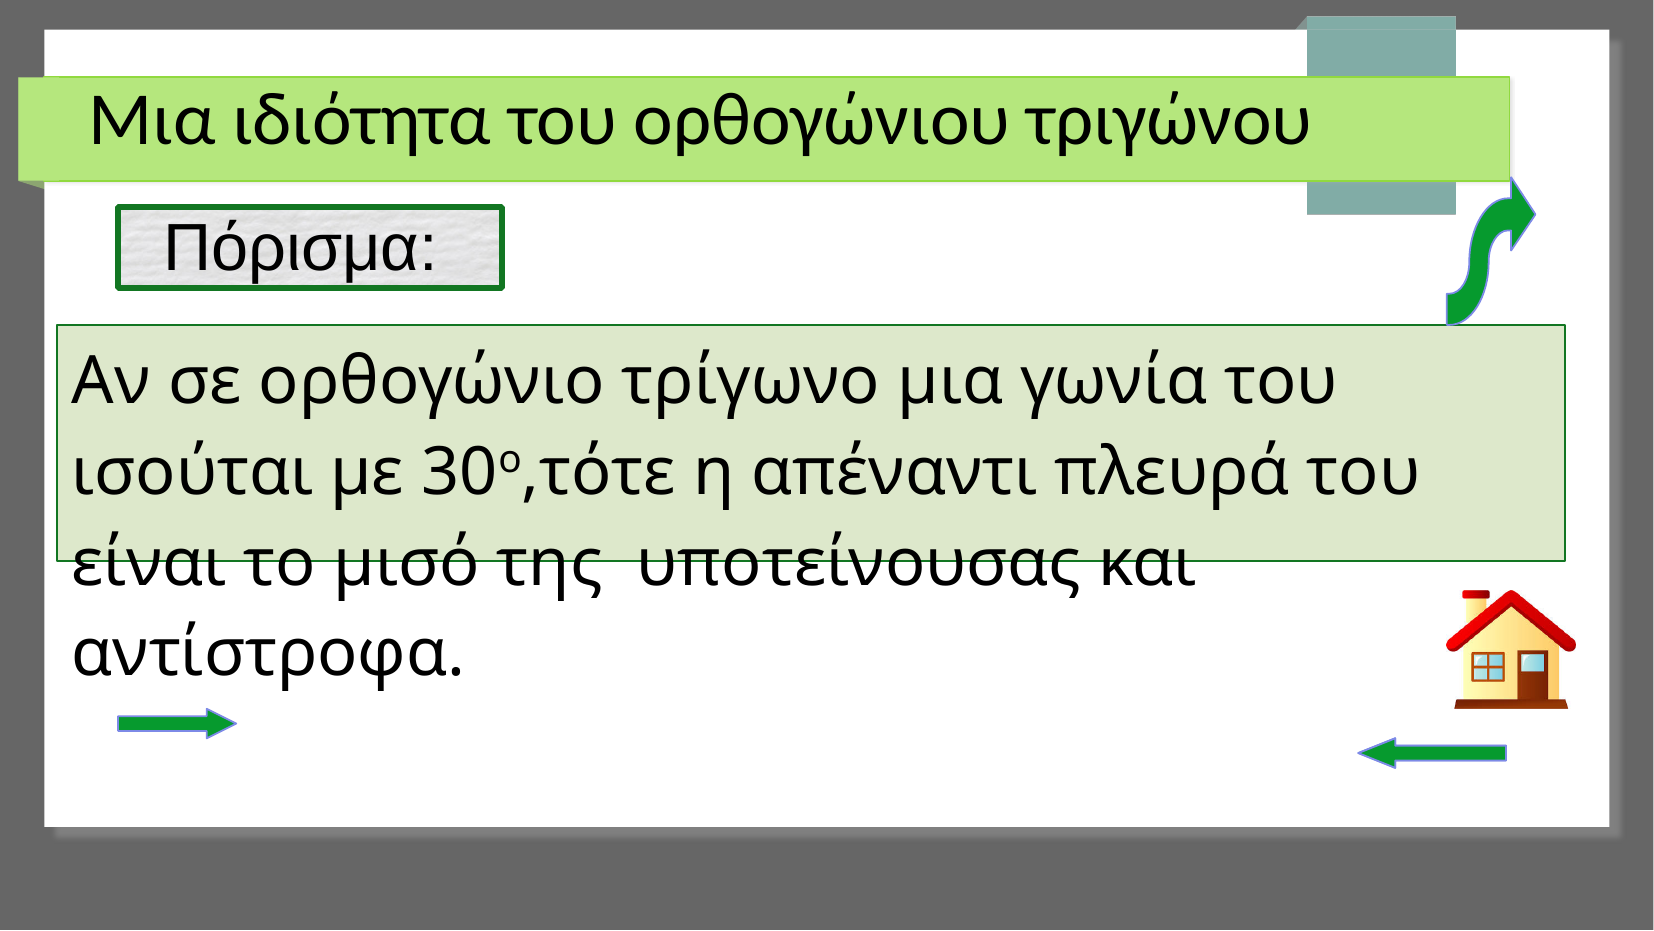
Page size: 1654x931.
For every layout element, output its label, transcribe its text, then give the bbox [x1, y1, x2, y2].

picture [1446, 590, 1576, 709]
text_box [1446, 177, 1536, 325]
text_box Πόρισμα: [118, 206, 502, 288]
text_box Αν σε ορθογώνιο τρίγωνο μια γωνία του ισούται με 30ο,τότε η απέναντι πλευρά του είναι το μισό της υποτείνουσας και αντίστροφα. [56, 324, 1565, 562]
title Μια ιδιότητα του ορθογώνιου τριγώνου [88, 73, 1506, 178]
text_box [1358, 738, 1507, 768]
text_box [118, 708, 237, 739]
